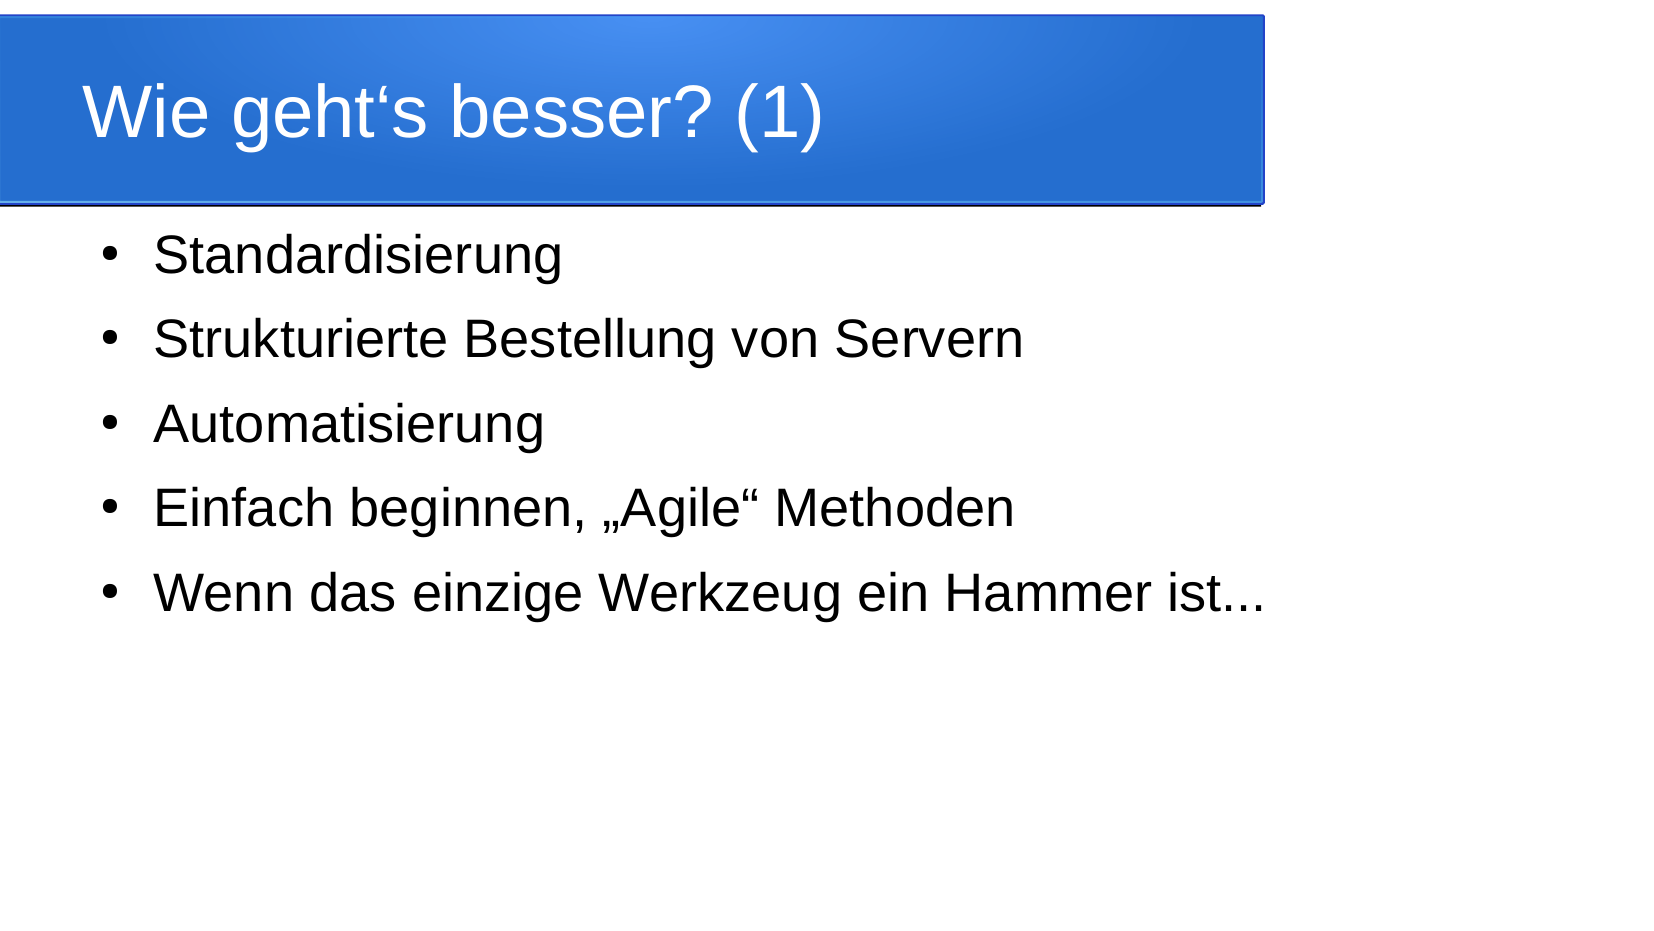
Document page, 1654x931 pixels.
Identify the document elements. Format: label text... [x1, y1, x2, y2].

title Wie geht‘s besser? (1) [82, 35, 1235, 189]
list Standardisierung Strukturierte Bestellung von Servern Automatisierung Einfach beginnen, „Agile“ Methoden Wenn das einzige Werkzeug ein Hammer ist... [82, 224, 1571, 764]
